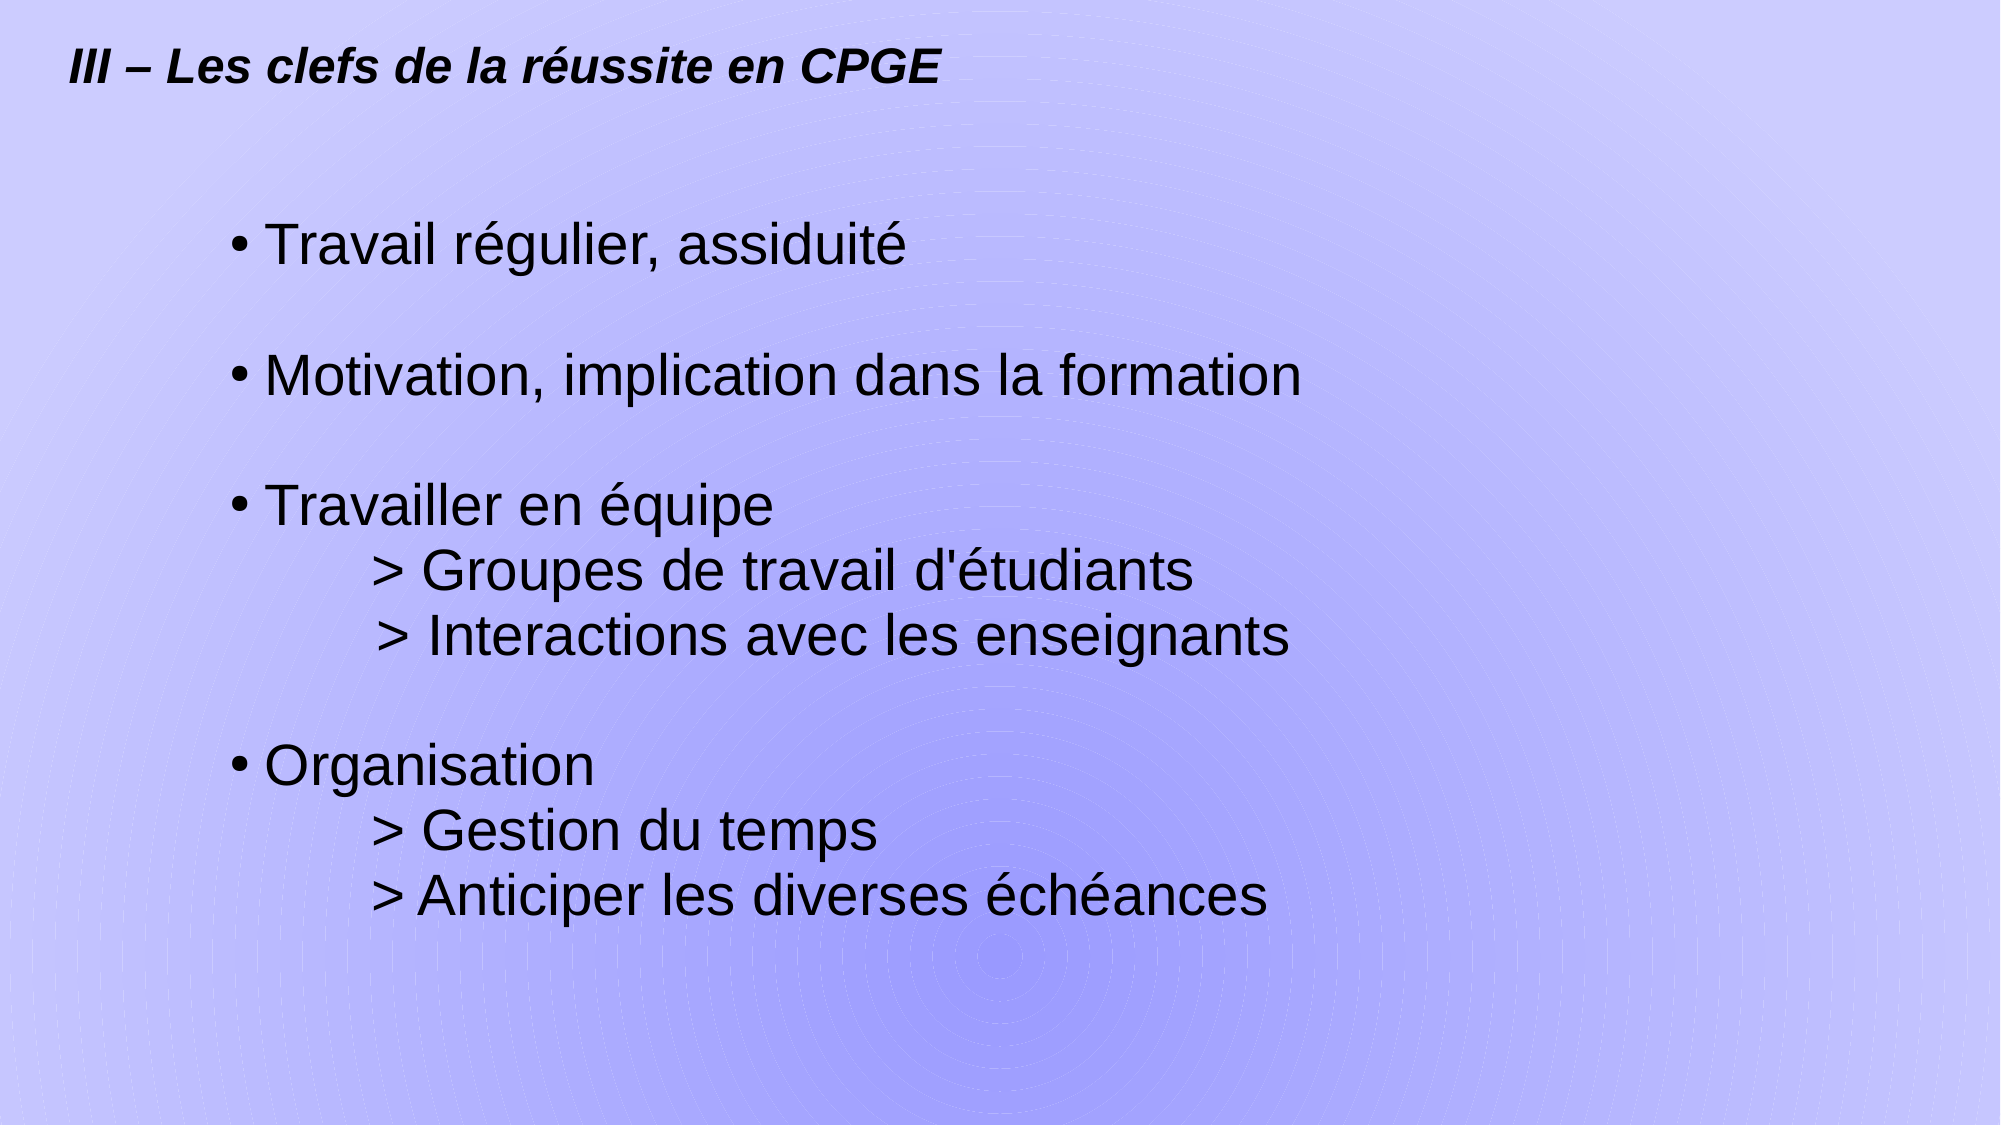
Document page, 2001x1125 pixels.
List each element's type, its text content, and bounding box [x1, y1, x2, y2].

text_box III – Les clefs de la réussite en CPGE [53, 31, 1961, 160]
text_box Travail régulier, assiduité Motivation, implication dans la formation Travailler en équipe > Groupes de travail d'étudiants > Interactions avec les enseignants Organisation > Gestion du temps > Anticiper les diverses échéances [214, 204, 1961, 933]
